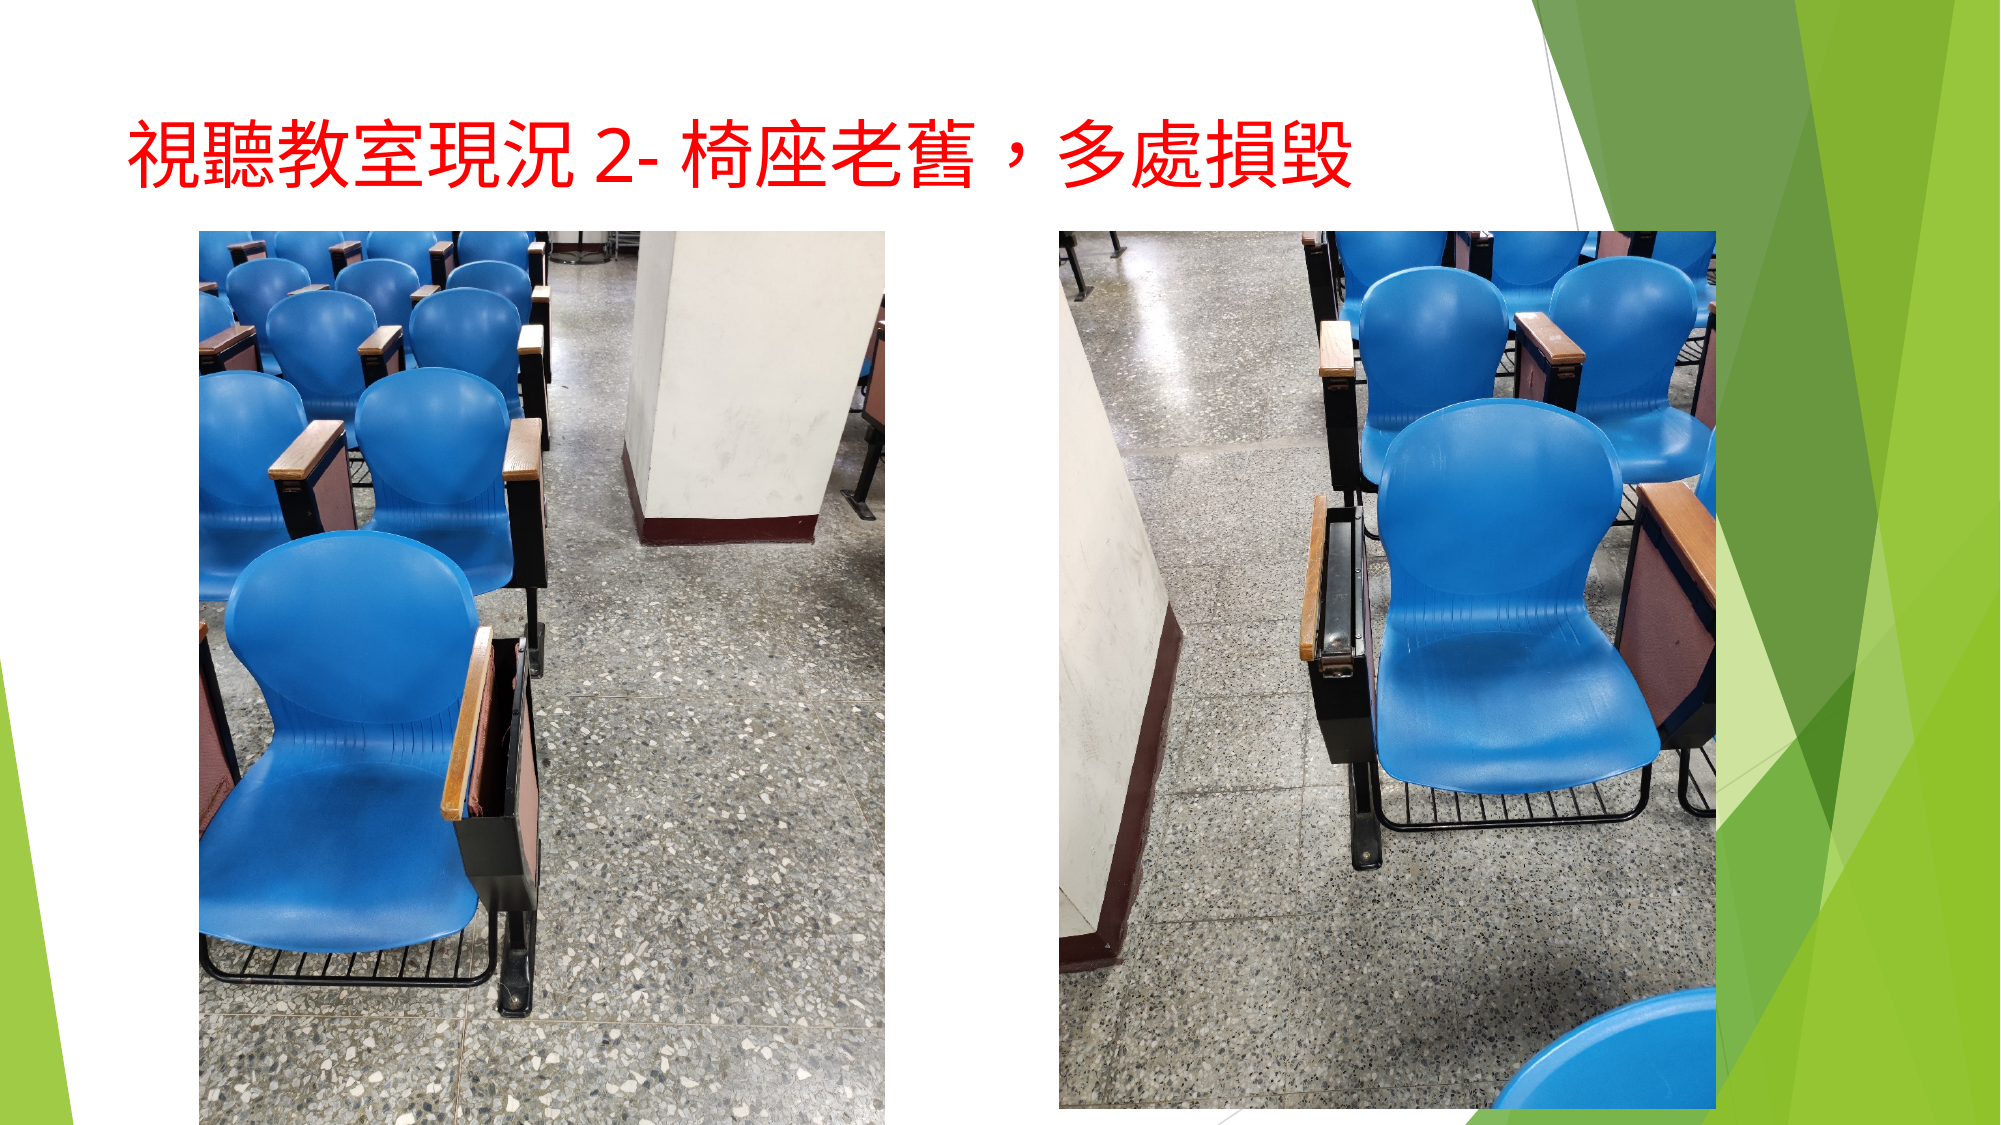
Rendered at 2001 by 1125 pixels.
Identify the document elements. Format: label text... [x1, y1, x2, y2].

picture [199, 231, 885, 1125]
title 視聽教室現況2-椅座老舊，多處損毀 [111, 99, 1859, 317]
picture [1059, 231, 1716, 1109]
